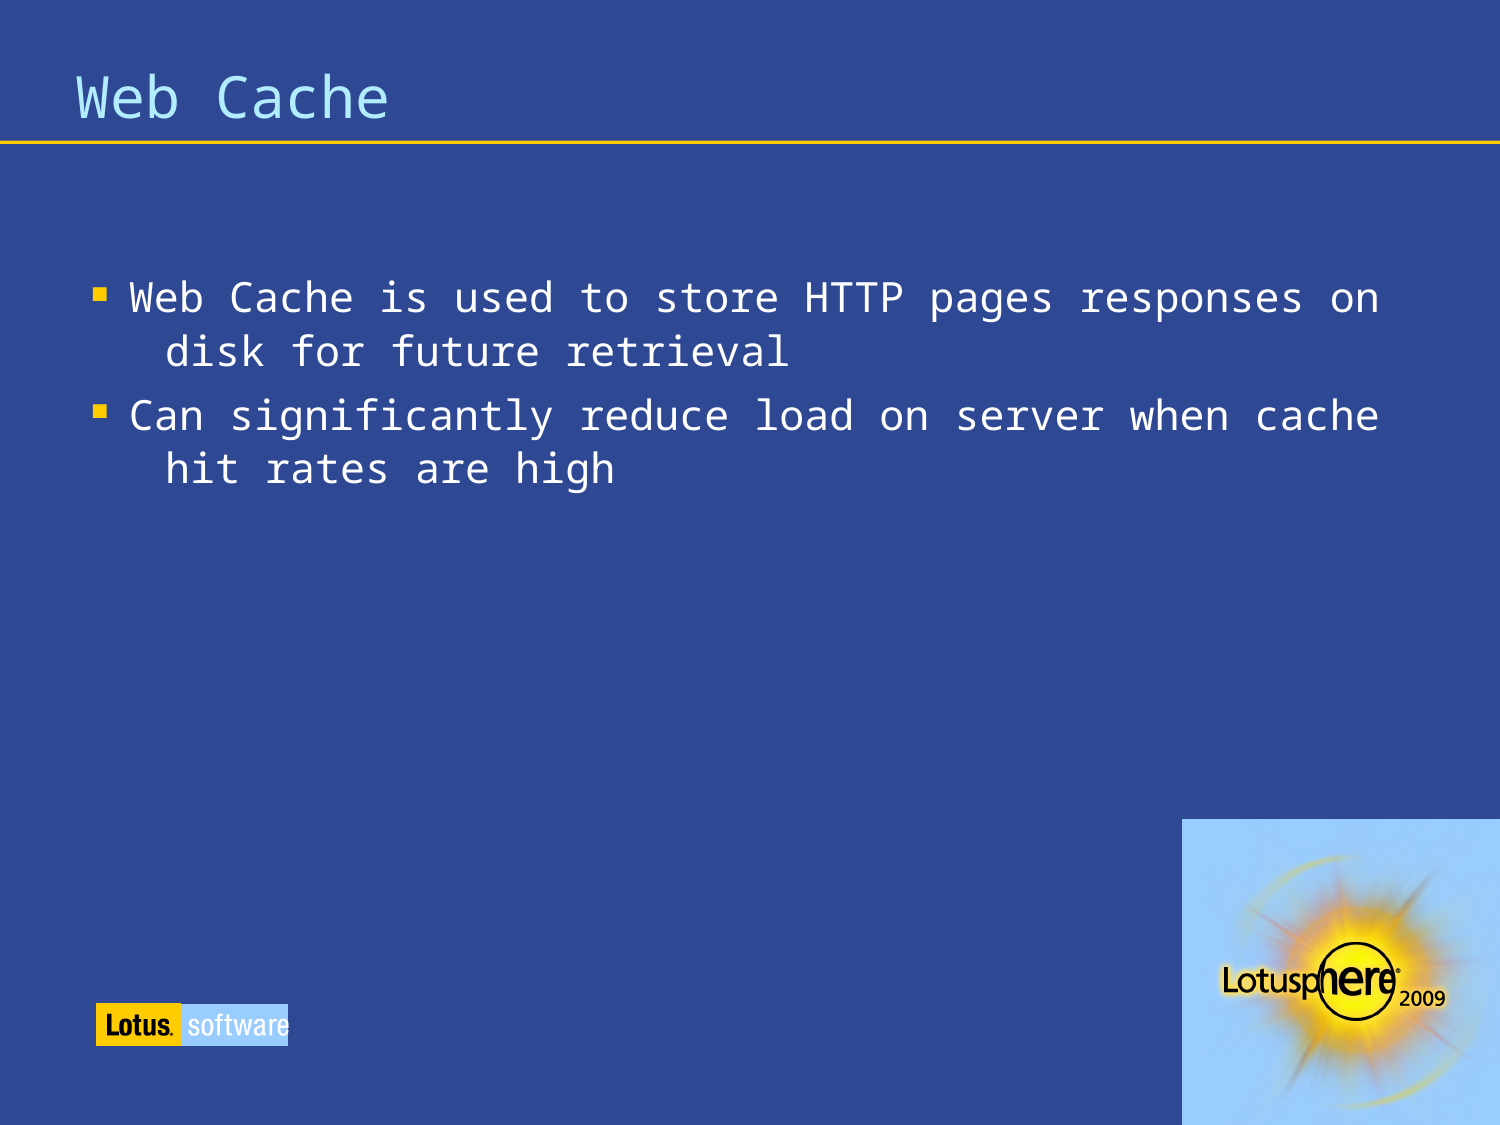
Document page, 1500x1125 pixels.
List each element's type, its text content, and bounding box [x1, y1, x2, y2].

picture [1181, 818, 1500, 1125]
list Web Cache is used to store HTTP pages responses on disk for future retrieval Can significantly reduce load on server when cache hit rates are high [75, 262, 1426, 1006]
title Web Cache [75, 45, 1426, 151]
picture [96, 1006, 289, 1046]
